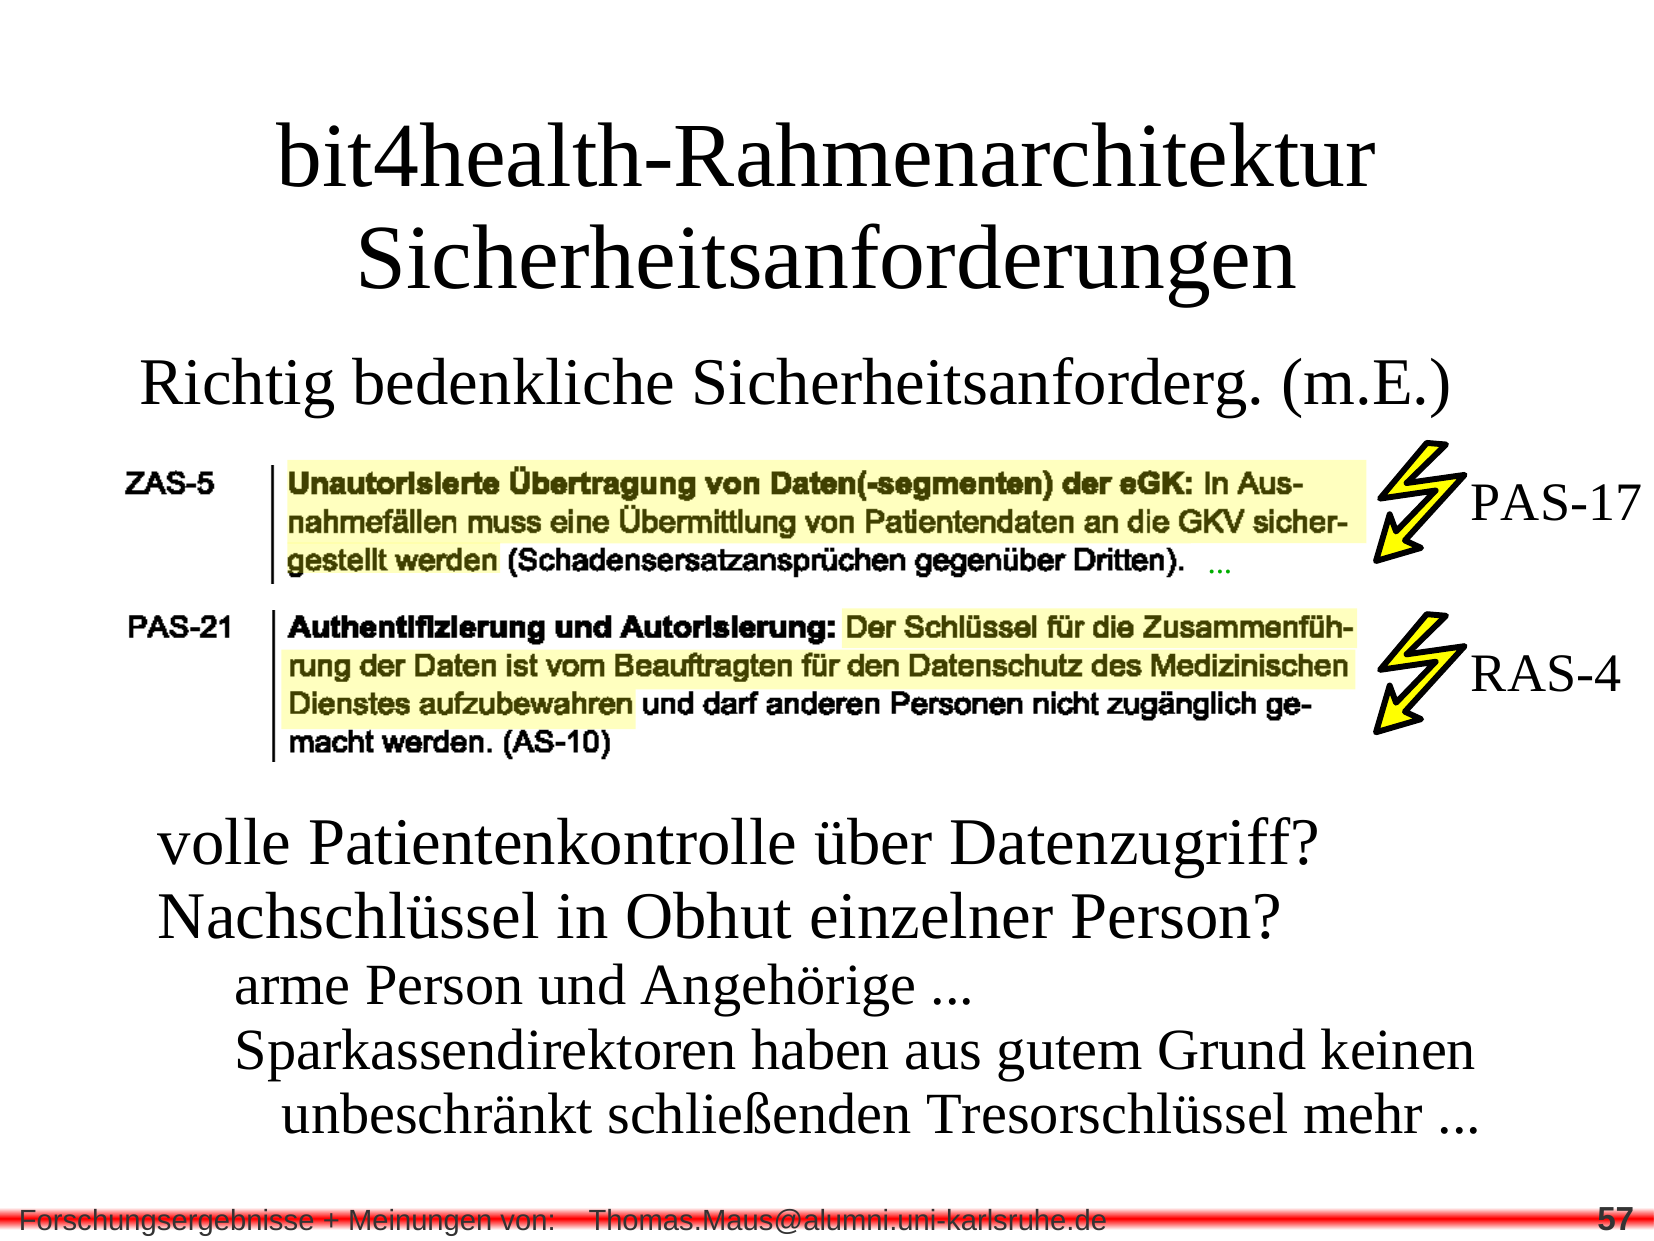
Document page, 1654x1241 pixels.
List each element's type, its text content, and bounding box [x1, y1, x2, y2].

list volle Patientenkontrolle über Datenzugriff? Nachschlüssel in Obhut einzelner Person? arme Person und Angehörige ... Sparkassendirektoren haben aus gutem Grund keinen unbeschränkt schließenden Tresorschlüssel mehr ... [140, 804, 1553, 1182]
text_box PAS-17 [1375, 442, 1465, 562]
text_box ... [1190, 543, 1367, 590]
picture [117, 465, 1190, 584]
title bit4health-Rahmenarchitektur Sicherheitsanforderungen [121, 95, 1534, 318]
list Richtig bedenkliche Sicherheitsanforderg. (m.E.) [121, 344, 1534, 426]
picture [121, 610, 1374, 762]
text_box [287, 459, 1367, 573]
text_box [281, 608, 1358, 730]
text_box RAS-4 [1375, 614, 1465, 733]
